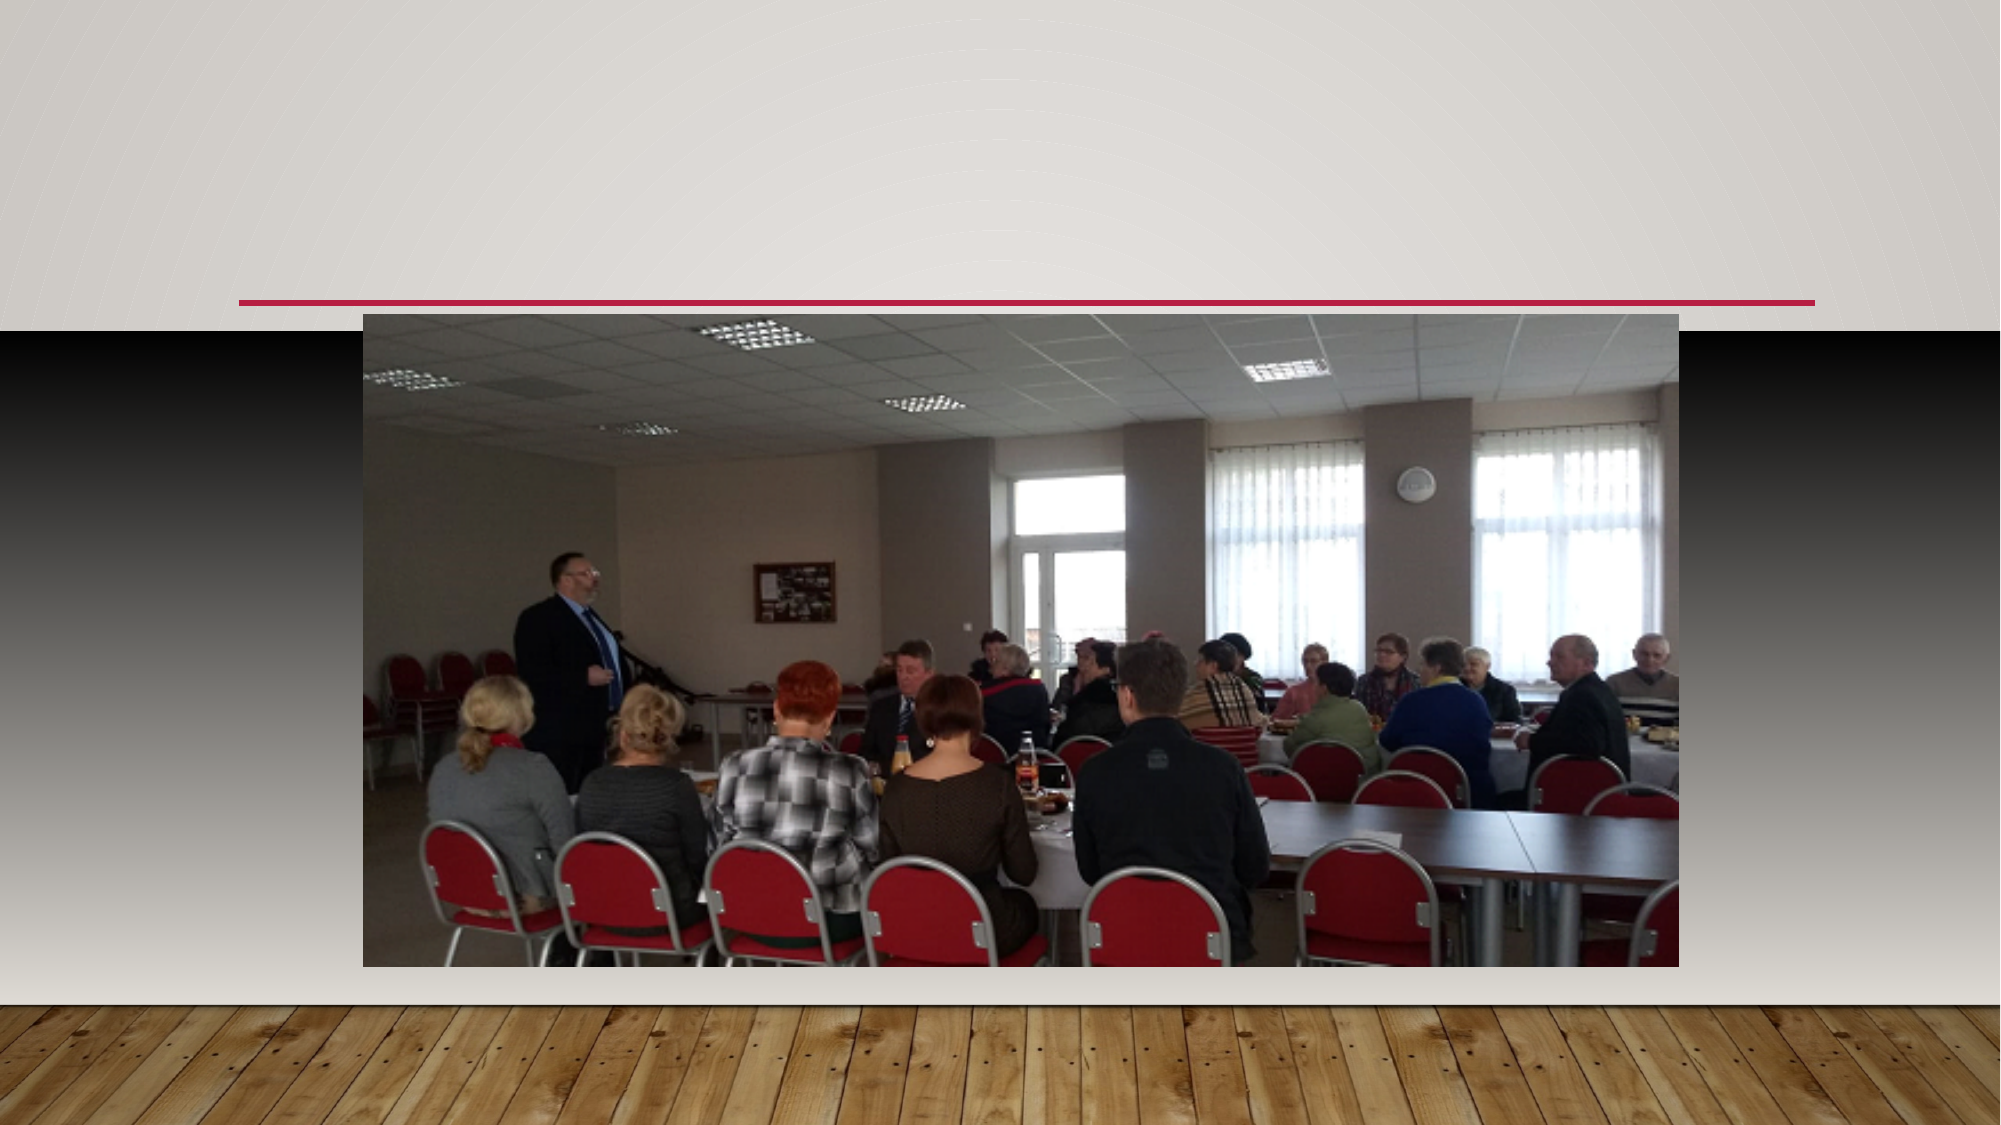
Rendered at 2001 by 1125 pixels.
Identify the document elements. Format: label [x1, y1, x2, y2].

picture [363, 314, 1679, 967]
title [238, 131, 1814, 305]
